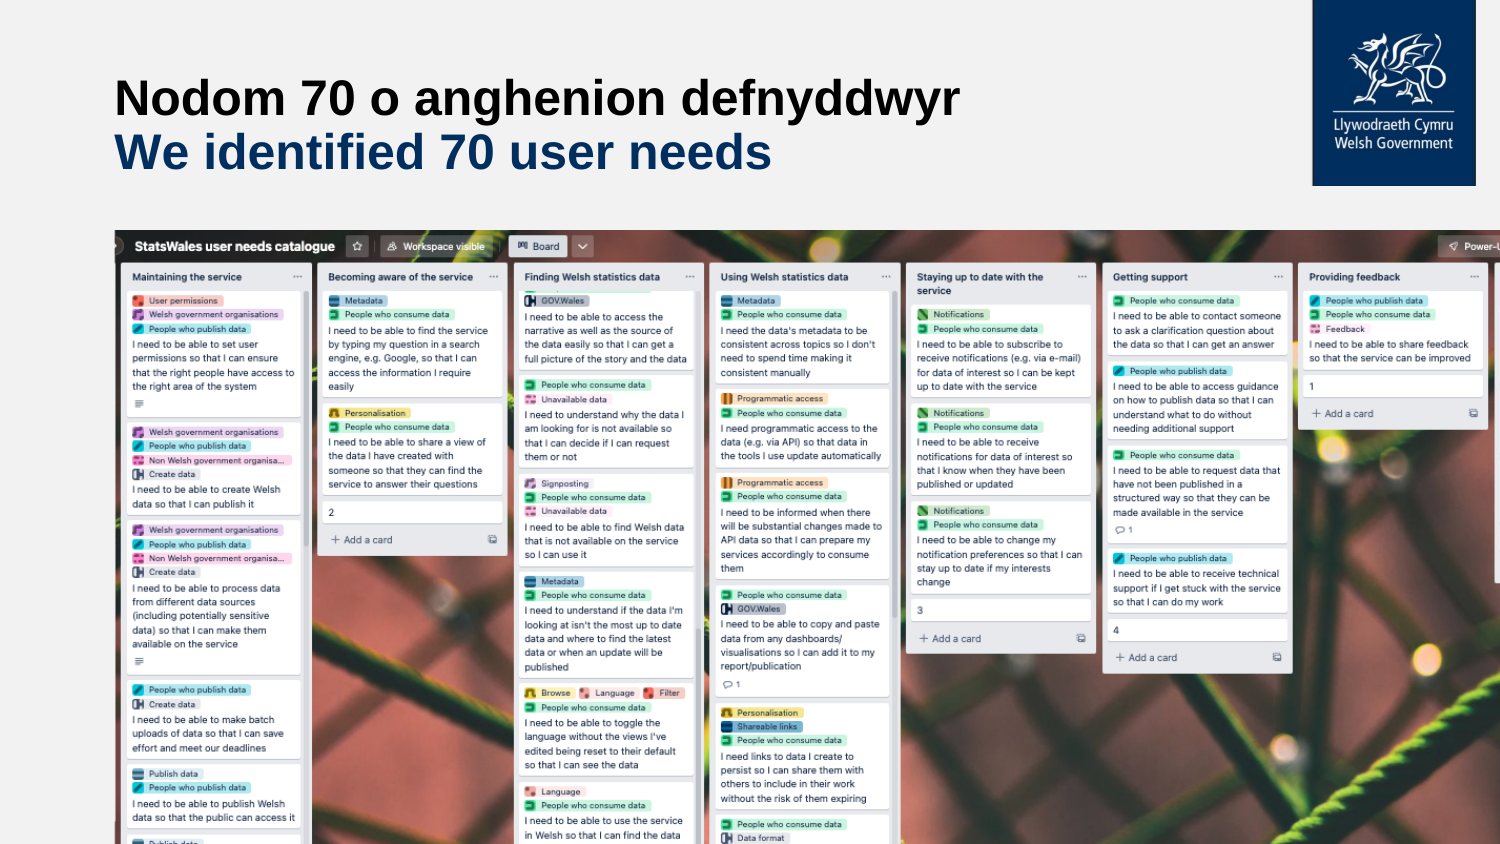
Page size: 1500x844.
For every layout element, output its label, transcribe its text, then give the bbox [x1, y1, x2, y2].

title Nodom 70 o anghenion defnyddwyr We identified 70 user needs [103, 44, 1397, 209]
picture [114, 230, 1500, 844]
